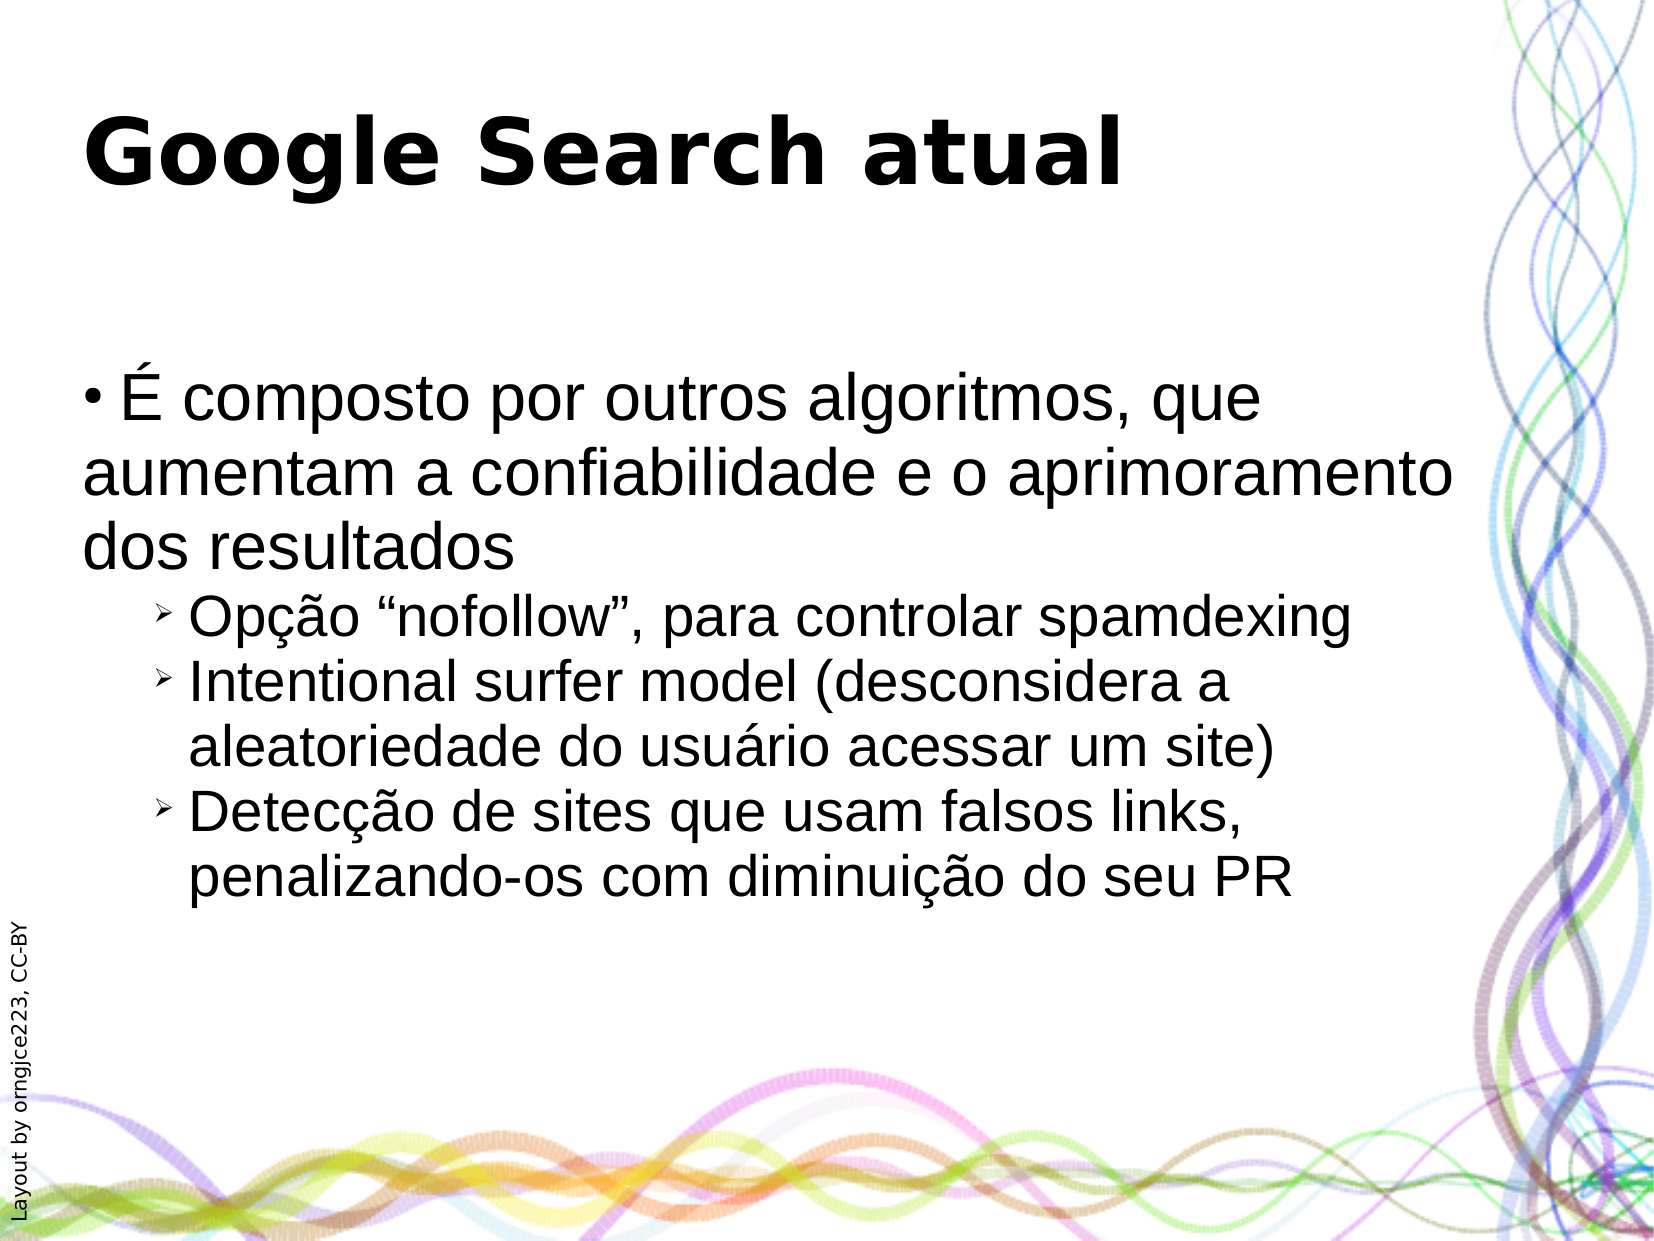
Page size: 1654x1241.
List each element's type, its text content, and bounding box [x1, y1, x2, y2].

subtitle É composto por outros algoritmos, que aumentam a confiabilidade e o aprimoramento dos resultados Opção “nofollow”, para controlar spamdexing Intentional surfer model (desconsidera a aleatoriedade do usuário acessar um site) Detecção de sites que usam falsos links, penalizando-os com diminuição do seu PR [82, 290, 1571, 1109]
title Google Search atual [82, 49, 1571, 257]
picture [0, 0, 1654, 1241]
